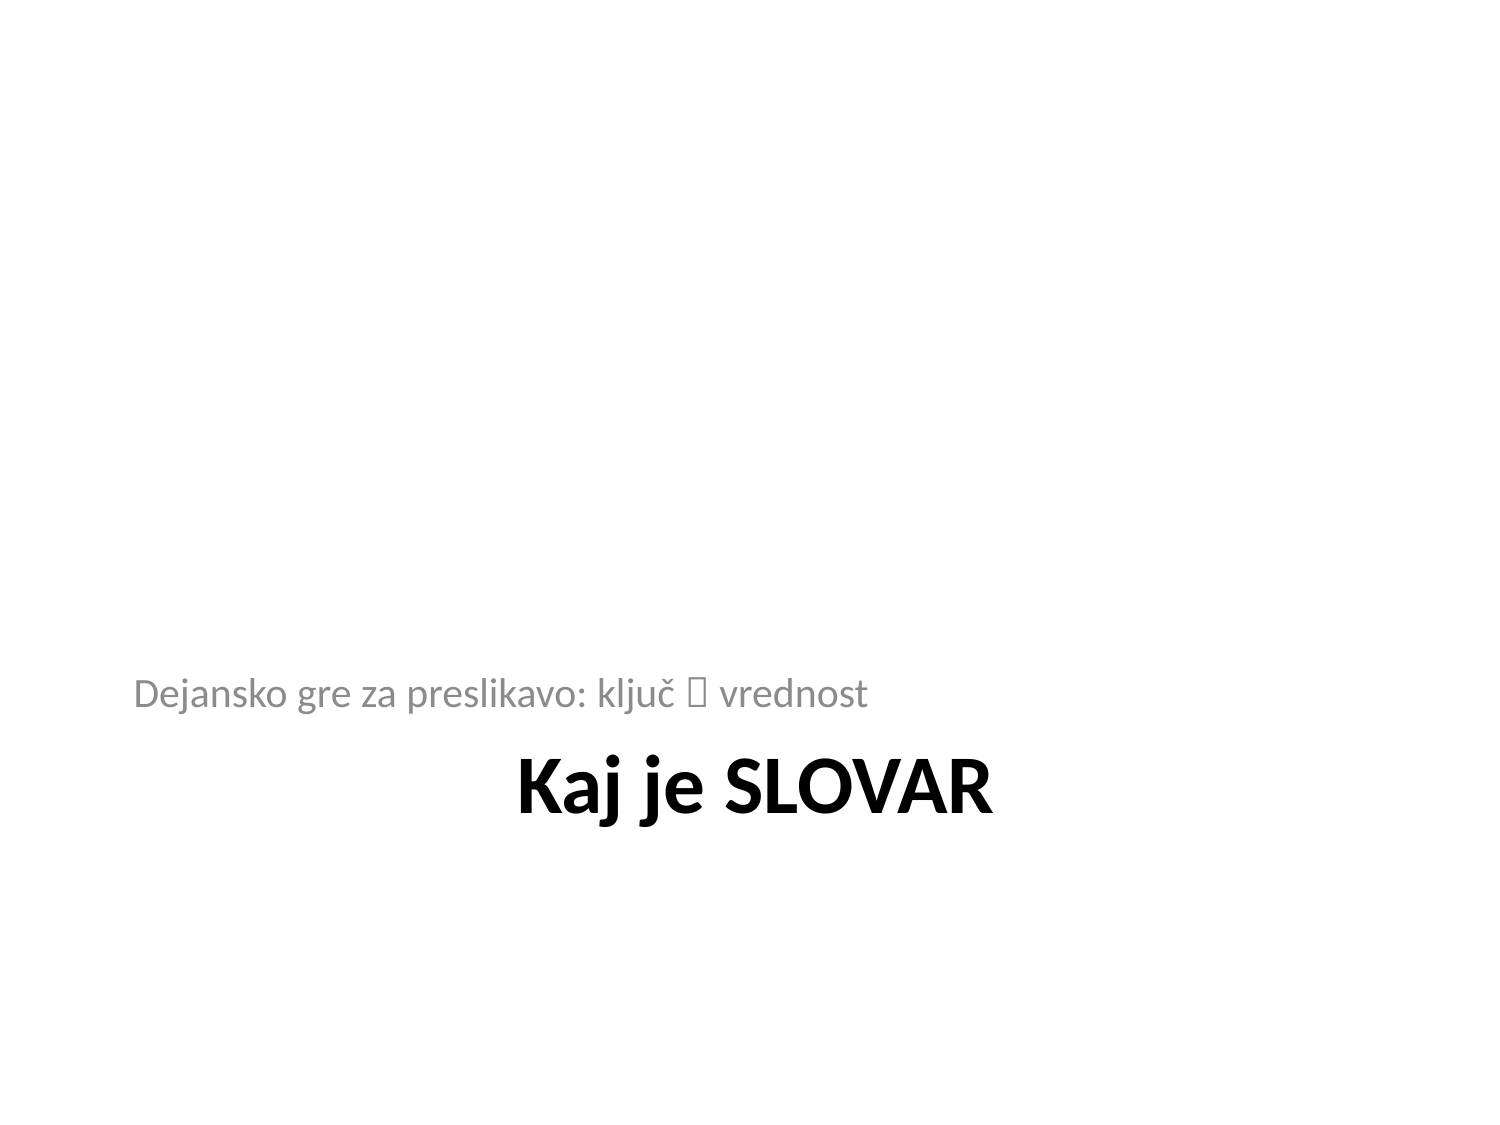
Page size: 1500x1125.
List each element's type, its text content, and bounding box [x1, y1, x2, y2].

title Kaj je SLOVAR [118, 723, 1394, 947]
list Dejansko gre za preslikavo: ključ  vrednost [118, 476, 1394, 723]
